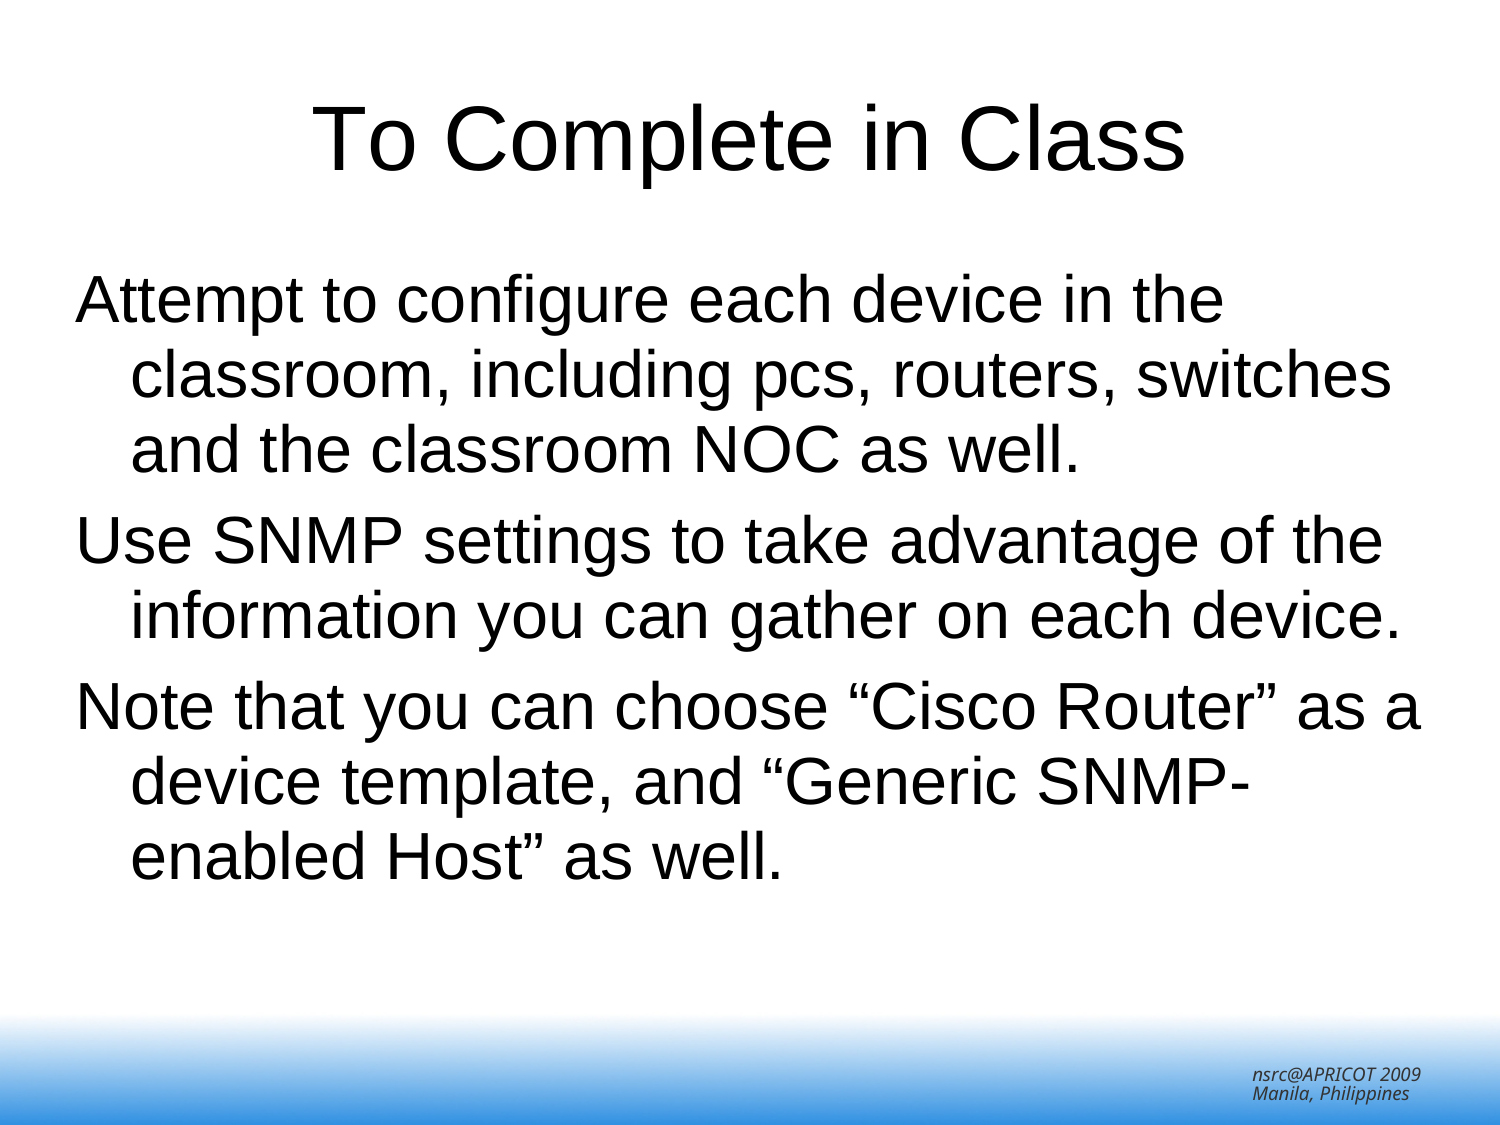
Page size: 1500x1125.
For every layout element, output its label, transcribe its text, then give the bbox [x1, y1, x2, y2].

title To Complete in Class [75, 45, 1426, 233]
list Attempt to configure each device in the classroom, including pcs, routers, switches and the classroom NOC as well. Use SNMP settings to take advantage of the information you can gather on each device. Note that you can choose “Cisco Router” as a device template, and “Generic SNMP-enabled Host” as well. [75, 262, 1426, 991]
picture [0, 1012, 1500, 1125]
